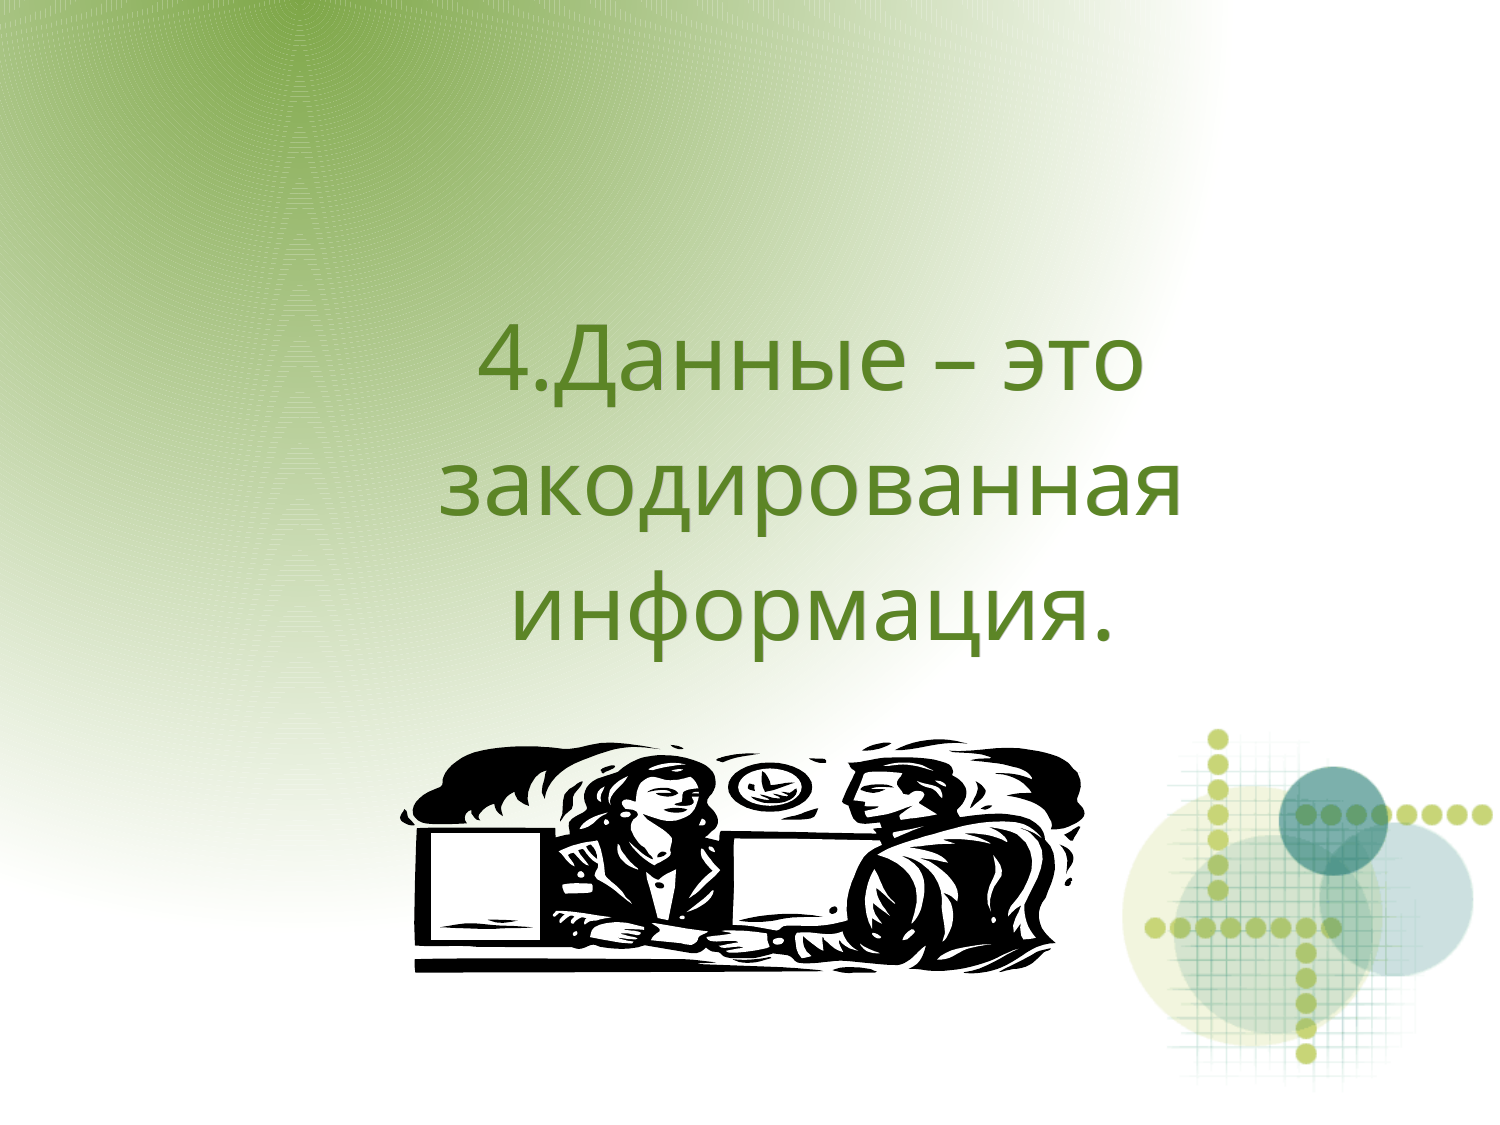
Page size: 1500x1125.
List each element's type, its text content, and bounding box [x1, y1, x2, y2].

picture [1110, 718, 1500, 1098]
picture [399, 737, 1088, 975]
title 4.Данные – это закодированная информация. [174, 341, 1450, 800]
